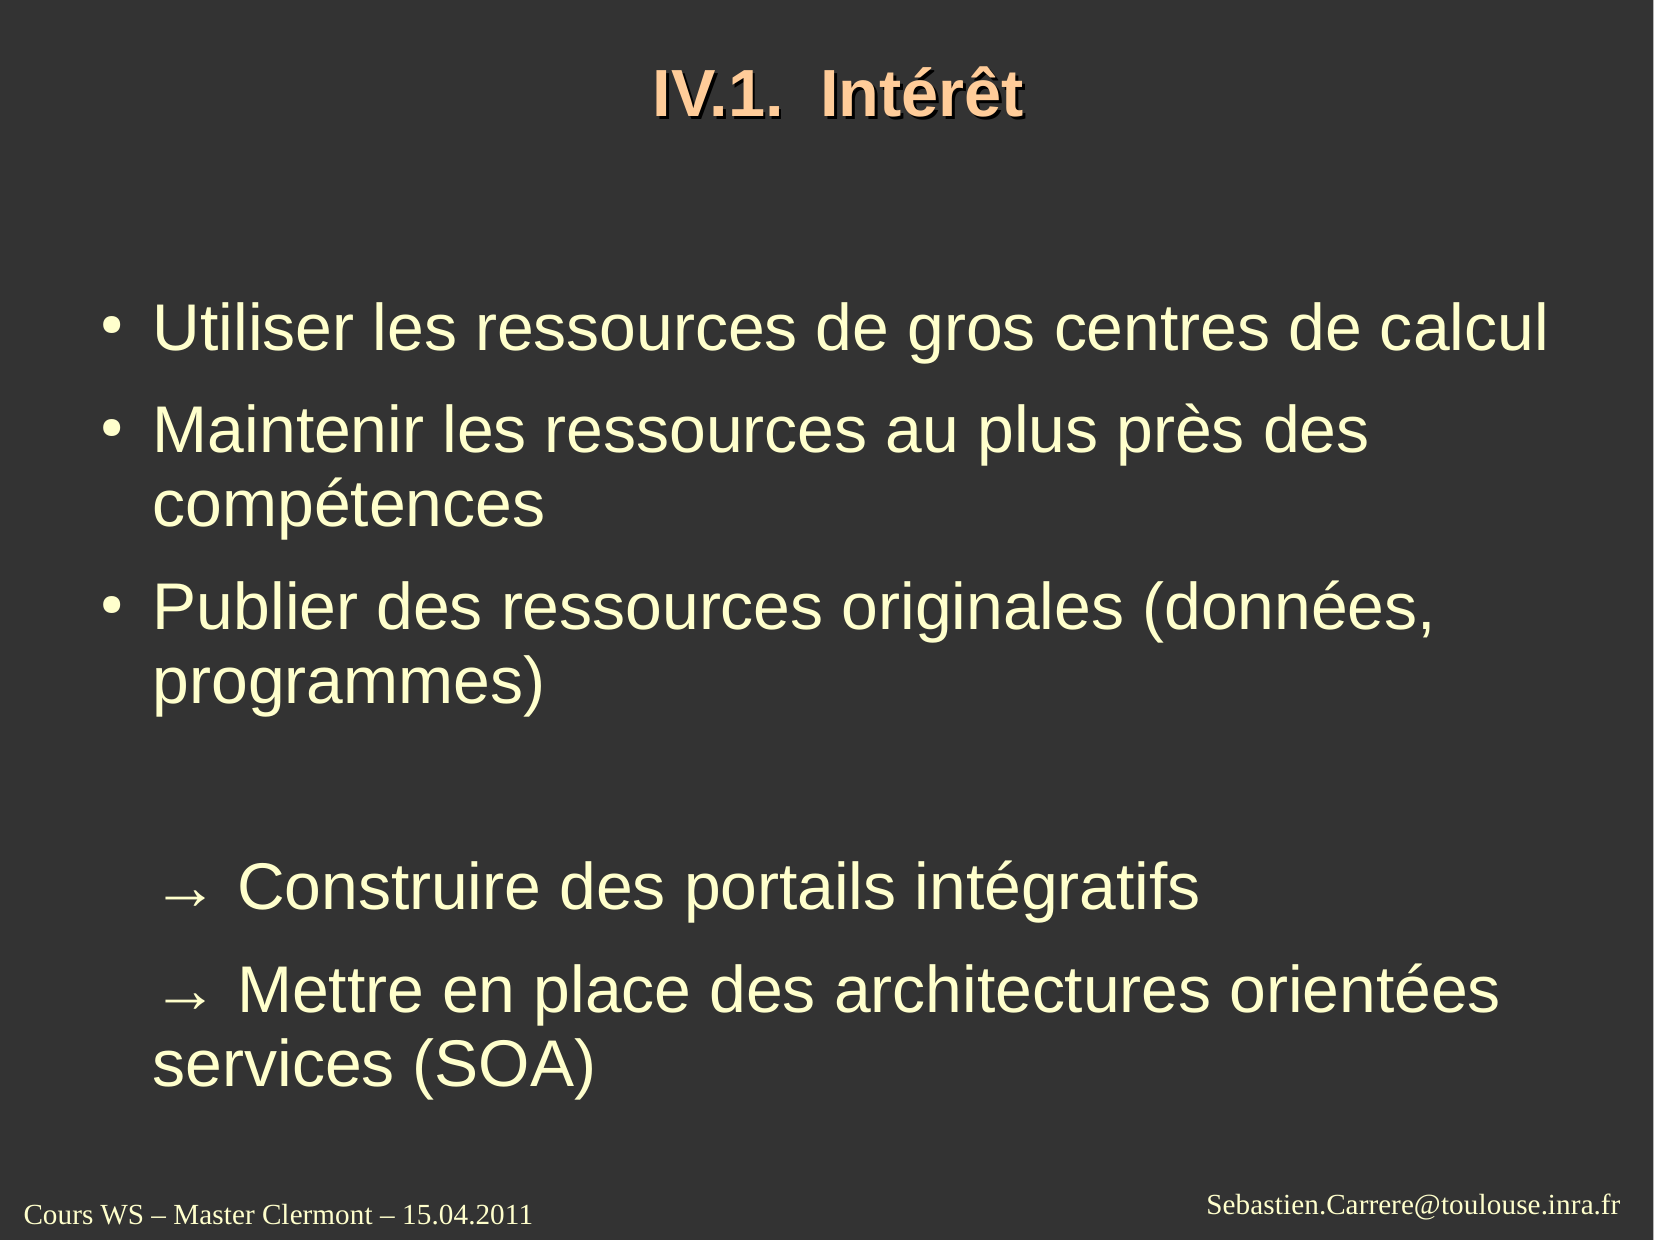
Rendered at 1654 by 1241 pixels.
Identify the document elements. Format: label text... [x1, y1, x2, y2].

list Utiliser les ressources de gros centres de calcul Maintenir les ressources au plus près des compétences Publier des ressources originales (données, programmes) → Construire des portails intégratifs → Mettre en place des architectures orientées services (SOA) [82, 290, 1571, 1109]
title IV.1. Intérêt [82, 29, 1595, 158]
